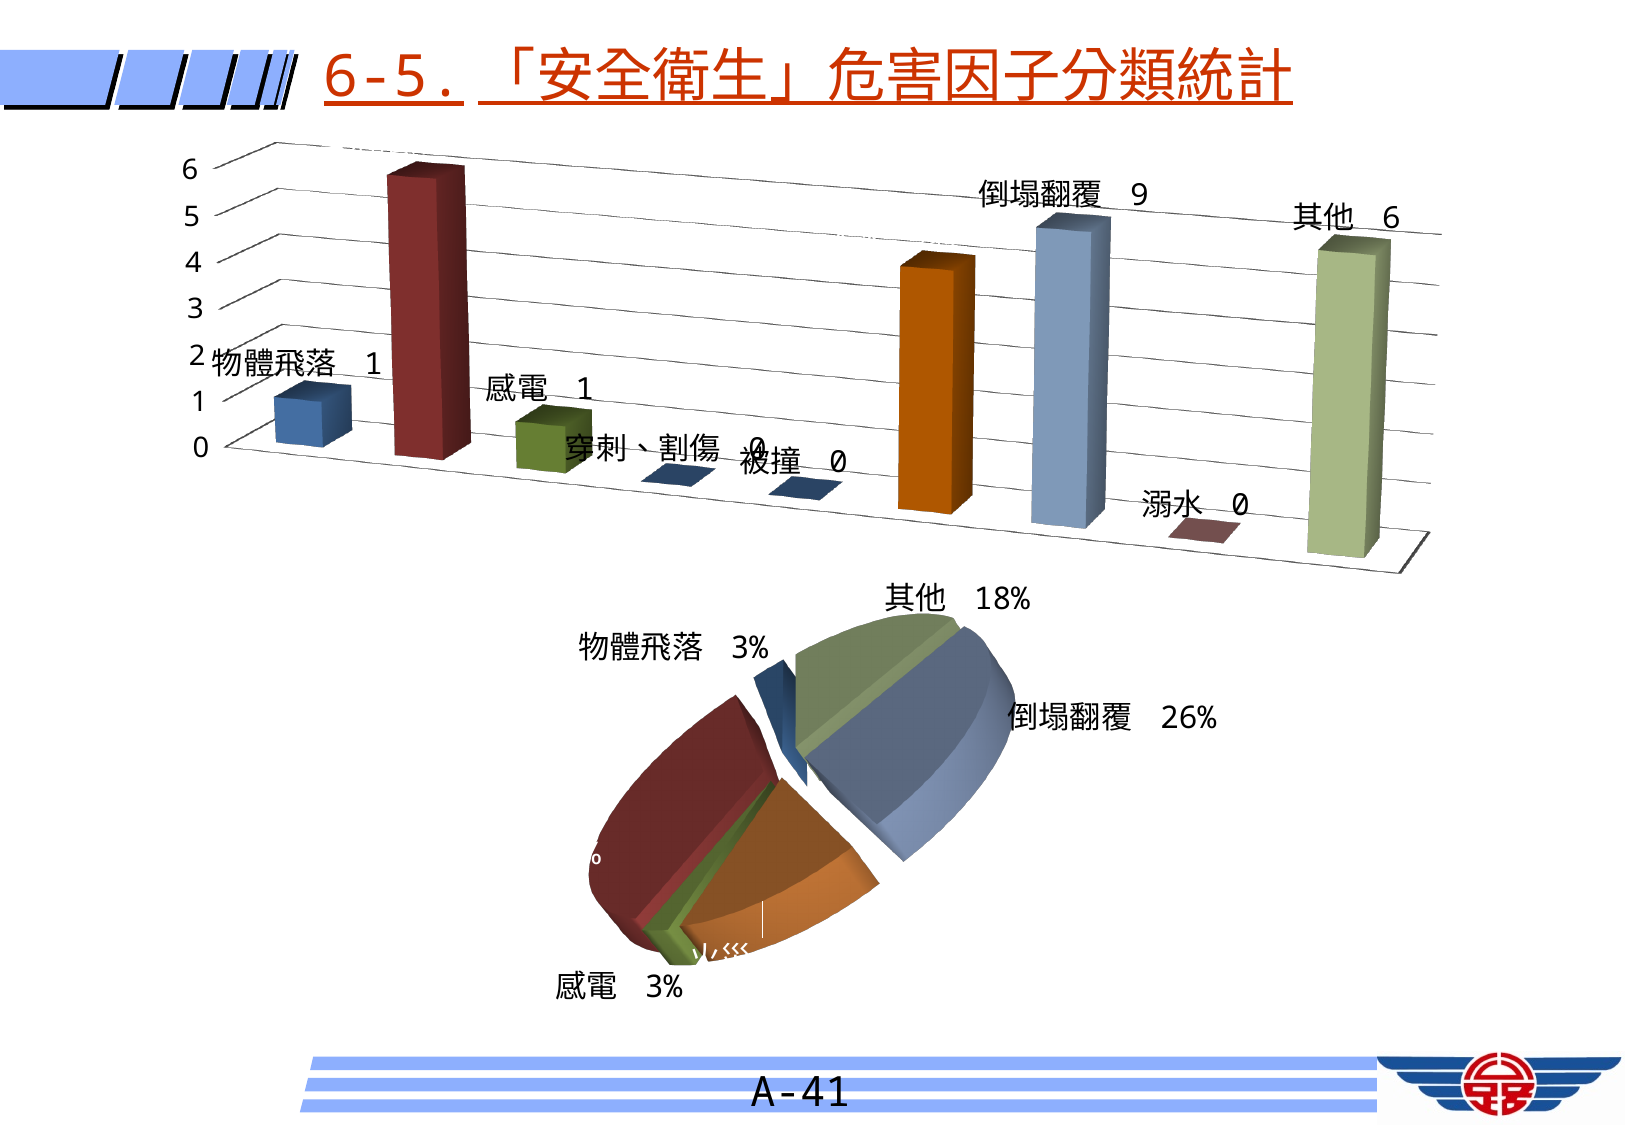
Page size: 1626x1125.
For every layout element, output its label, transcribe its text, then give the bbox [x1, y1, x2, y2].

chart [95, 120, 1530, 1056]
text_box 6-5.「安全衛生」危害因子分類統計 [309, 31, 1600, 121]
